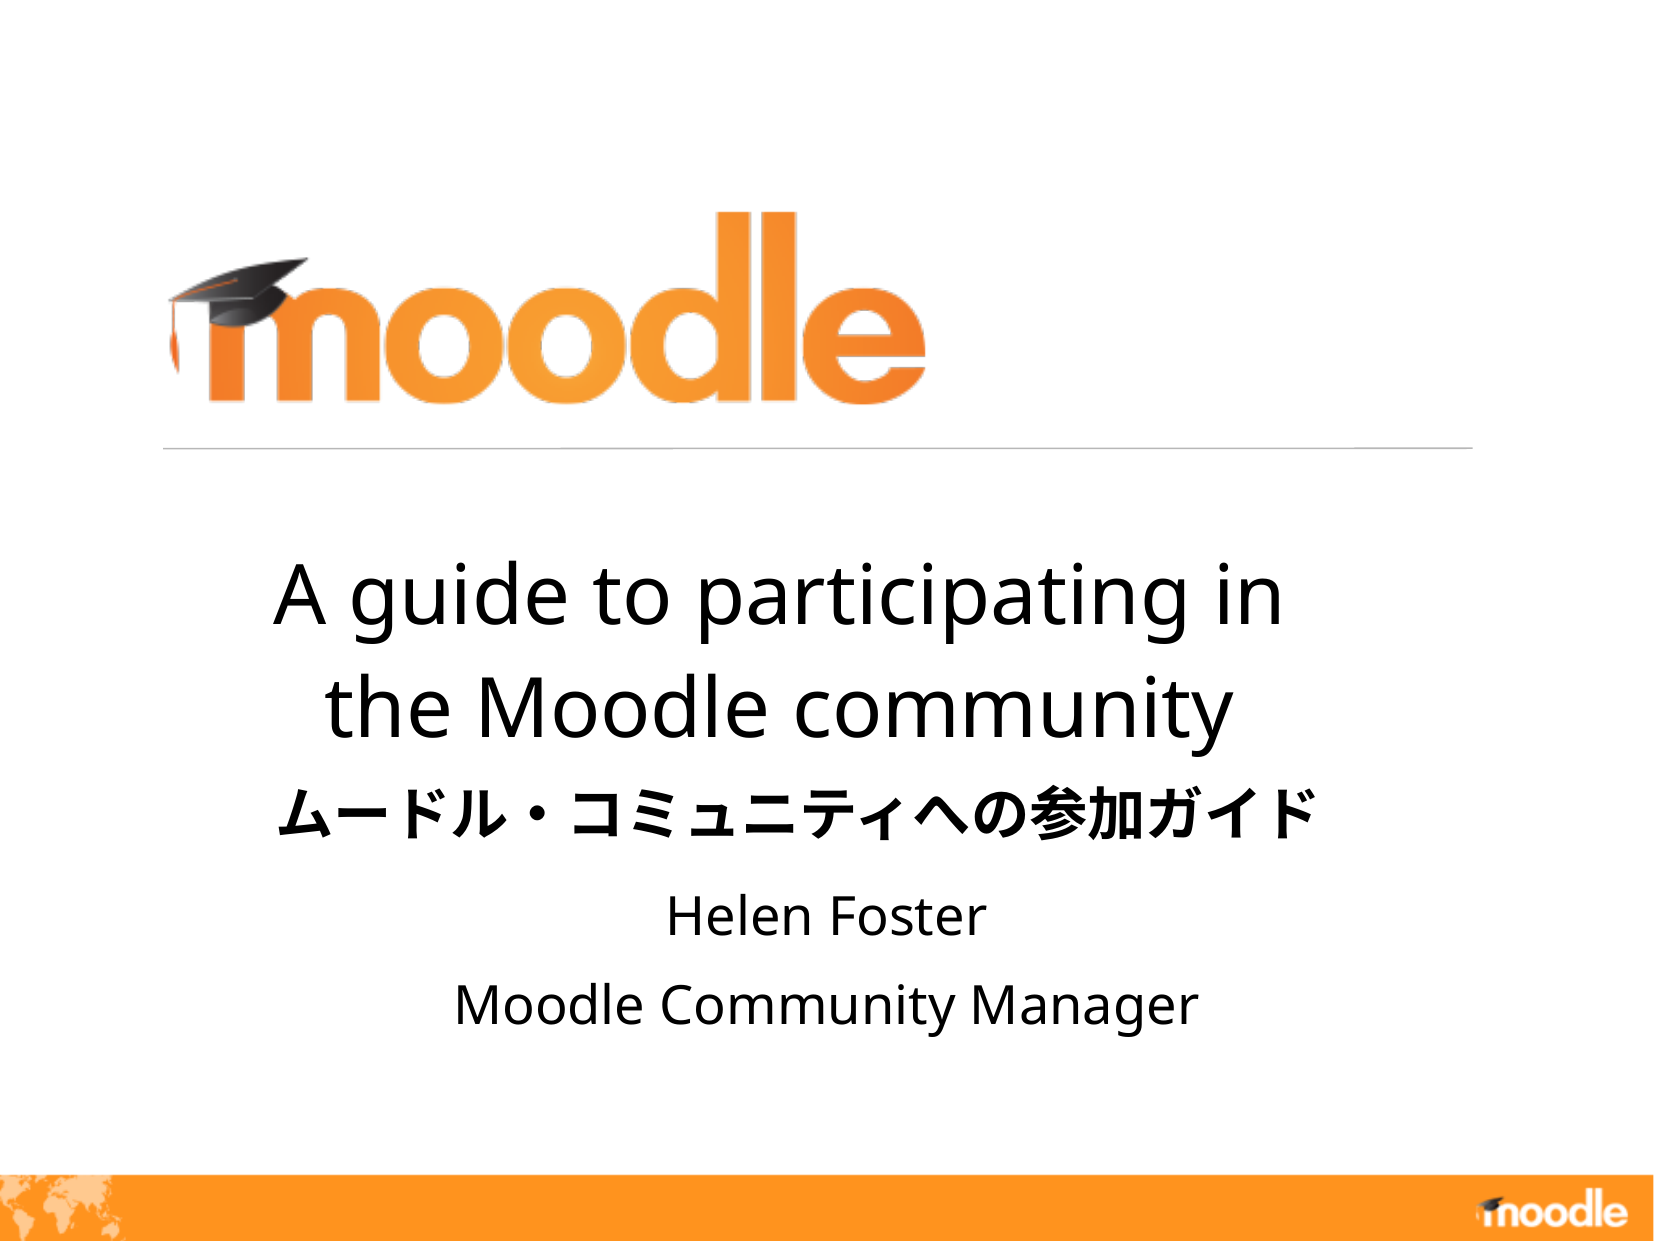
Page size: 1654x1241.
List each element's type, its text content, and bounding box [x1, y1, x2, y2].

text_box A guide to participating in the Moodle community [258, 527, 1396, 730]
picture [0, 1172, 1654, 1241]
text_box ムードル・コミュニティへの参加ガイド [255, 760, 1351, 898]
picture [162, 199, 937, 412]
text_box Helen Foster Moodle Community Manager [438, 898, 1216, 1117]
